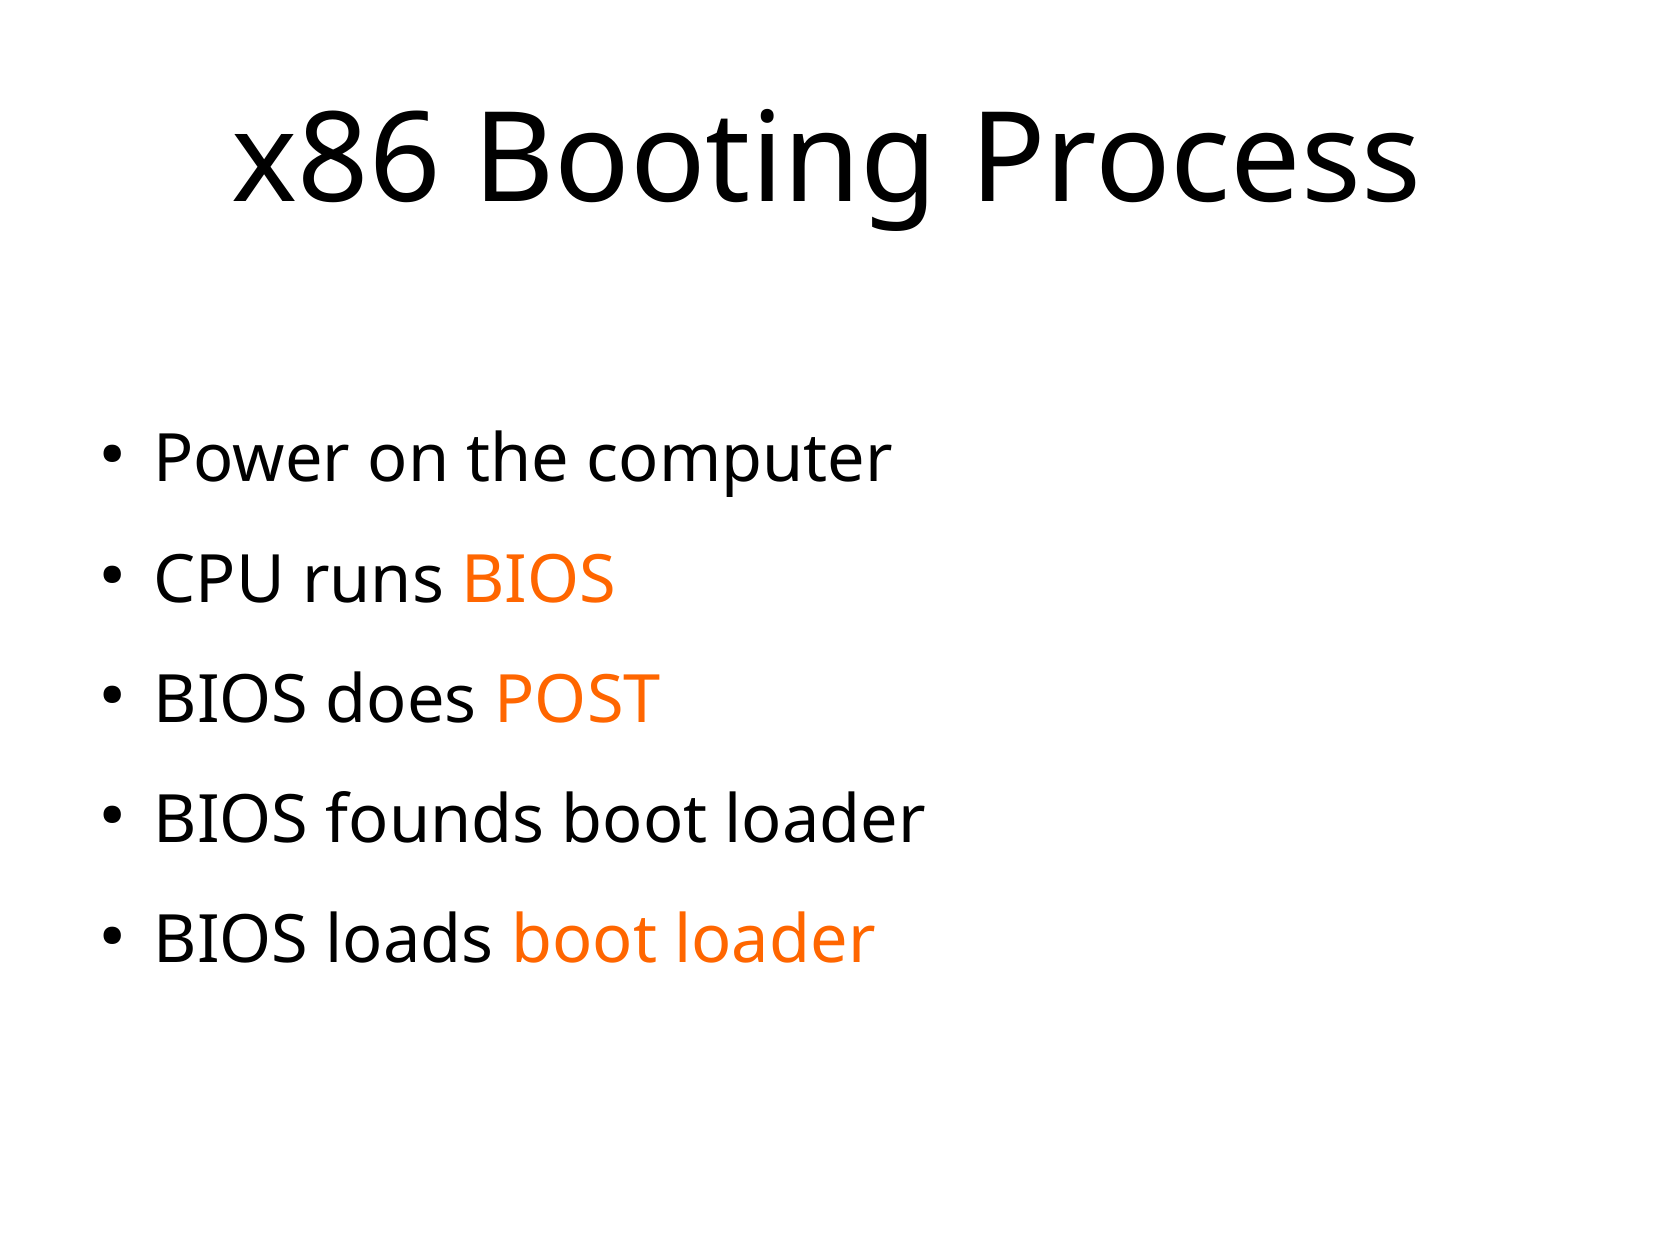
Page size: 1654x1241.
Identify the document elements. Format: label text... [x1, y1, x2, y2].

title x86 Booting Process [82, 49, 1571, 257]
list Power on the computer CPU runs BIOS BIOS does POST BIOS founds boot loader BIOS loads boot loader [82, 290, 1571, 1096]
